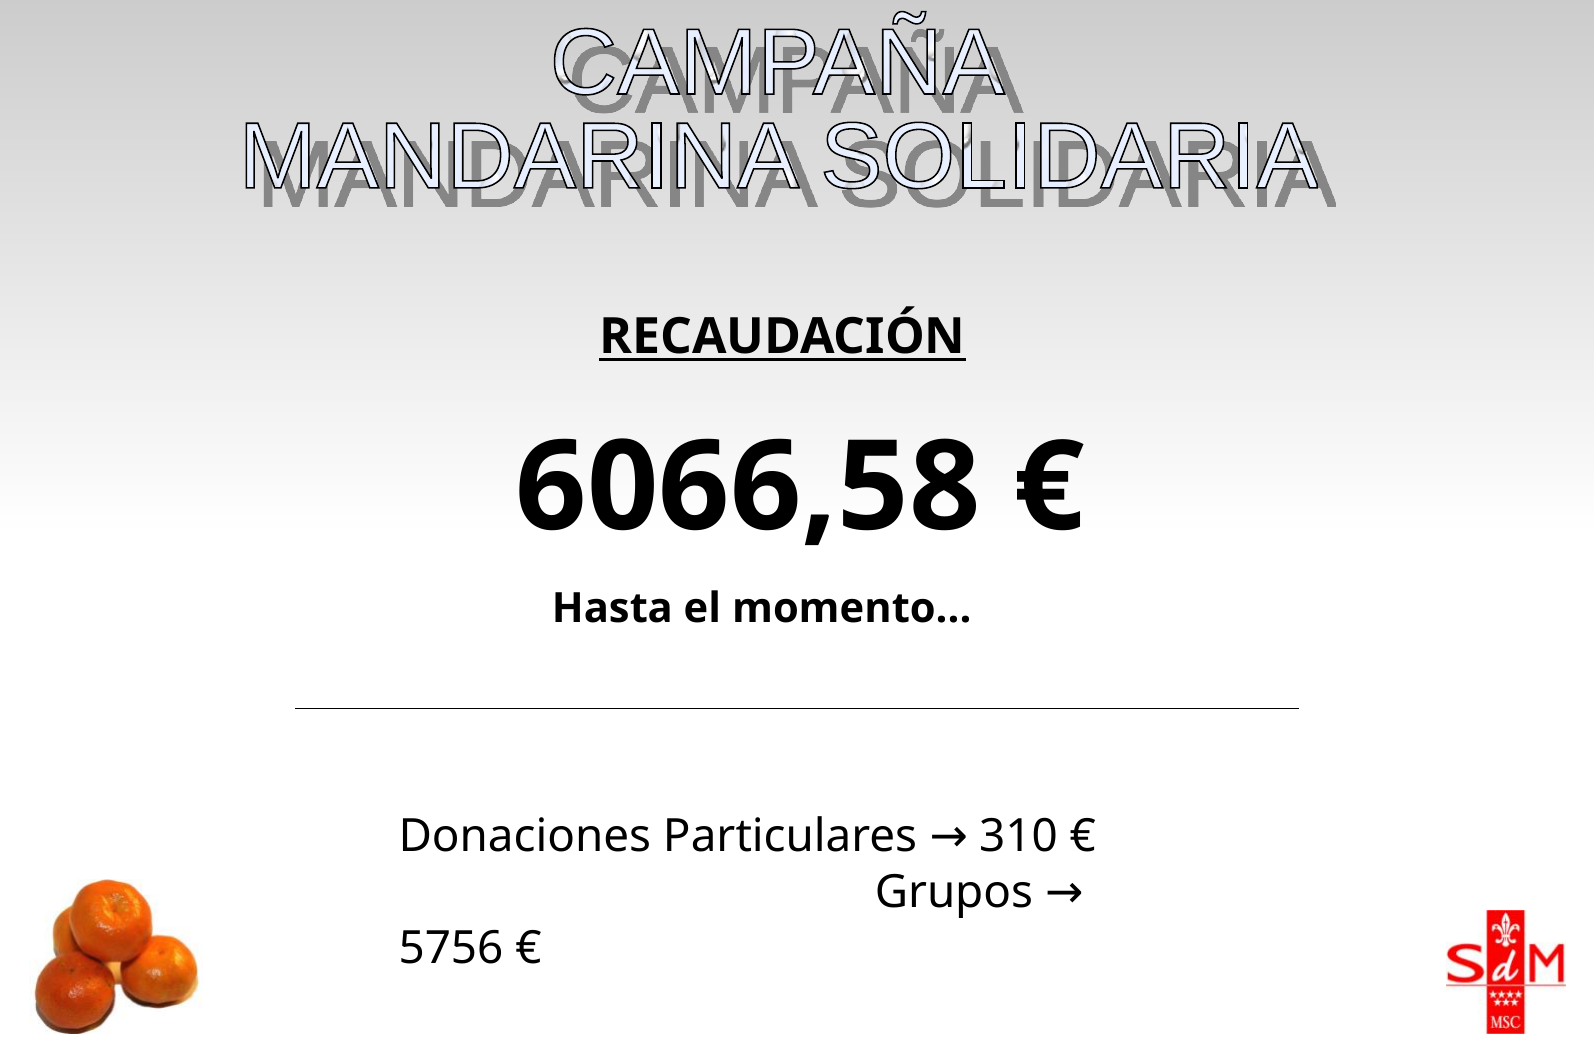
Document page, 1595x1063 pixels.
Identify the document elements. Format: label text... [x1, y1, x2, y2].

text_box CAMPAÑA MANDARINA SOLIDARIA [962, 123, 1005, 188]
picture [29, 879, 203, 1034]
text_box CAMPAÑA MANDARINA SOLIDARIA [765, 29, 815, 95]
text_box 6066,58 € [372, 394, 1229, 562]
text_box CAMPAÑA MANDARINA SOLIDARIA [617, 29, 680, 95]
text_box CAMPAÑA MANDARINA SOLIDARIA [1100, 123, 1163, 188]
text_box CAMPAÑA MANDARINA SOLIDARIA [737, 123, 800, 188]
text_box Donaciones Particulares → 310 € Grupos → 5756 € [383, 797, 1211, 923]
text_box Hasta el momento... [333, 572, 1191, 639]
text_box CAMPAÑA MANDARINA SOLIDARIA [886, 122, 951, 189]
text_box CAMPAÑA MANDARINA SOLIDARIA [1256, 123, 1318, 188]
text_box CAMPAÑA MANDARINA SOLIDARIA [652, 123, 661, 188]
text_box CAMPAÑA MANDARINA SOLIDARIA [514, 123, 576, 188]
text_box CAMPAÑA MANDARINA SOLIDARIA [687, 29, 750, 95]
text_box CAMPAÑA MANDARINA SOLIDARIA [1015, 123, 1025, 188]
text_box CAMPAÑA MANDARINA SOLIDARIA [554, 28, 614, 95]
text_box CAMPAÑA MANDARINA SOLIDARIA [677, 123, 730, 188]
text_box CAMPAÑA MANDARINA SOLIDARIA [882, 29, 935, 95]
text_box CAMPAÑA MANDARINA SOLIDARIA [1040, 123, 1097, 188]
text_box RECAUDACIÓN [354, 295, 1211, 371]
text_box CAMPAÑA MANDARINA SOLIDARIA [824, 122, 879, 189]
text_box CAMPAÑA MANDARINA SOLIDARIA [1170, 123, 1227, 188]
text_box CAMPAÑA MANDARINA SOLIDARIA [386, 123, 439, 188]
text_box CAMPAÑA MANDARINA SOLIDARIA [246, 123, 309, 188]
text_box CAMPAÑA MANDARINA SOLIDARIA [942, 29, 1005, 95]
text_box CAMPAÑA MANDARINA SOLIDARIA [1239, 123, 1248, 188]
text_box CAMPAÑA MANDARINA SOLIDARIA [454, 123, 510, 188]
text_box CAMPAÑA MANDARINA SOLIDARIA [812, 29, 875, 95]
picture [1446, 910, 1566, 1034]
text_box CAMPAÑA MANDARINA SOLIDARIA [583, 123, 640, 188]
text_box CAMPAÑA MANDARINA SOLIDARIA [316, 123, 379, 188]
